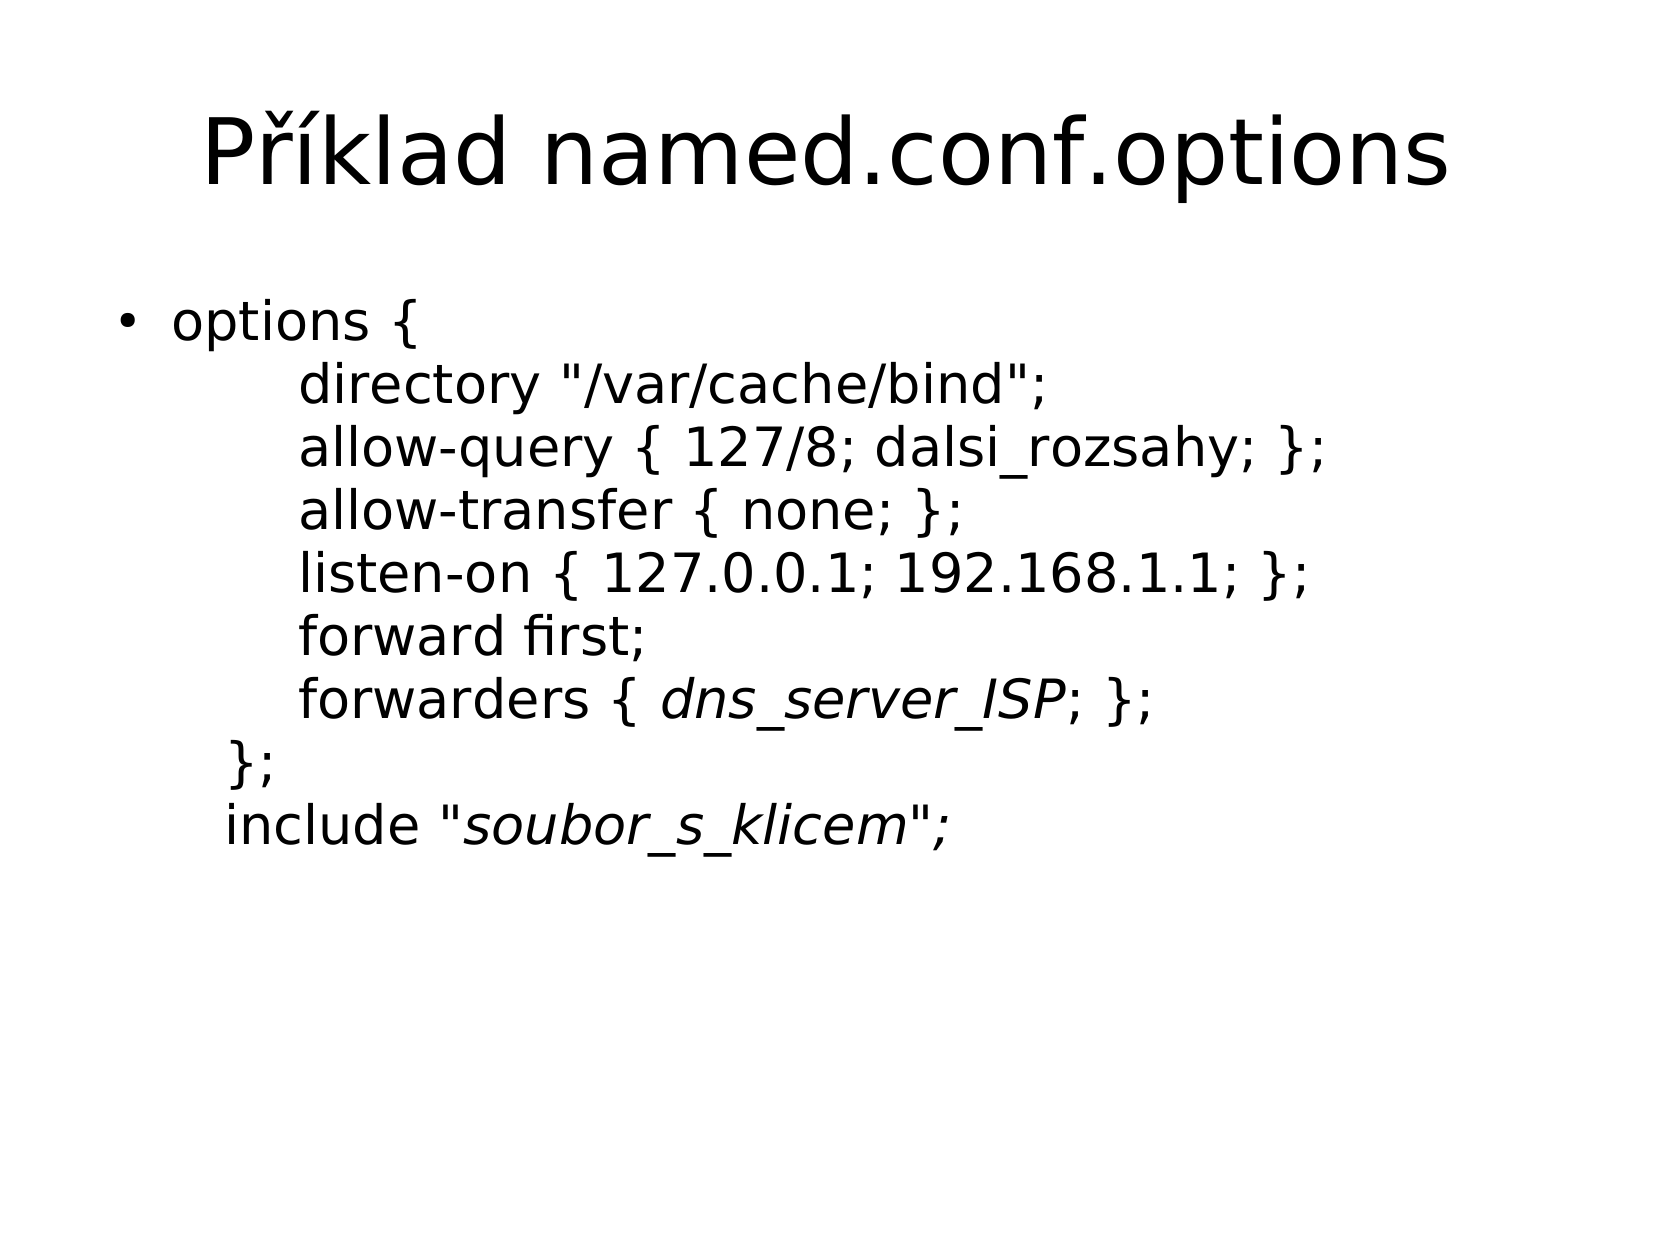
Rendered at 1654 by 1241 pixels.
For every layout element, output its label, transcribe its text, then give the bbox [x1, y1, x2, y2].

list options { directory "/var/cache/bind"; allow-query { 127/8; dalsi_rozsahy; }; allow-transfer { none; }; listen-on { 127.0.0.1; 192.168.1.1; }; forward first; forwarders { dns_server_ISP; }; }; include "soubor_s_klicem"; [82, 290, 1571, 1109]
title Příklad named.conf.options [82, 56, 1571, 250]
